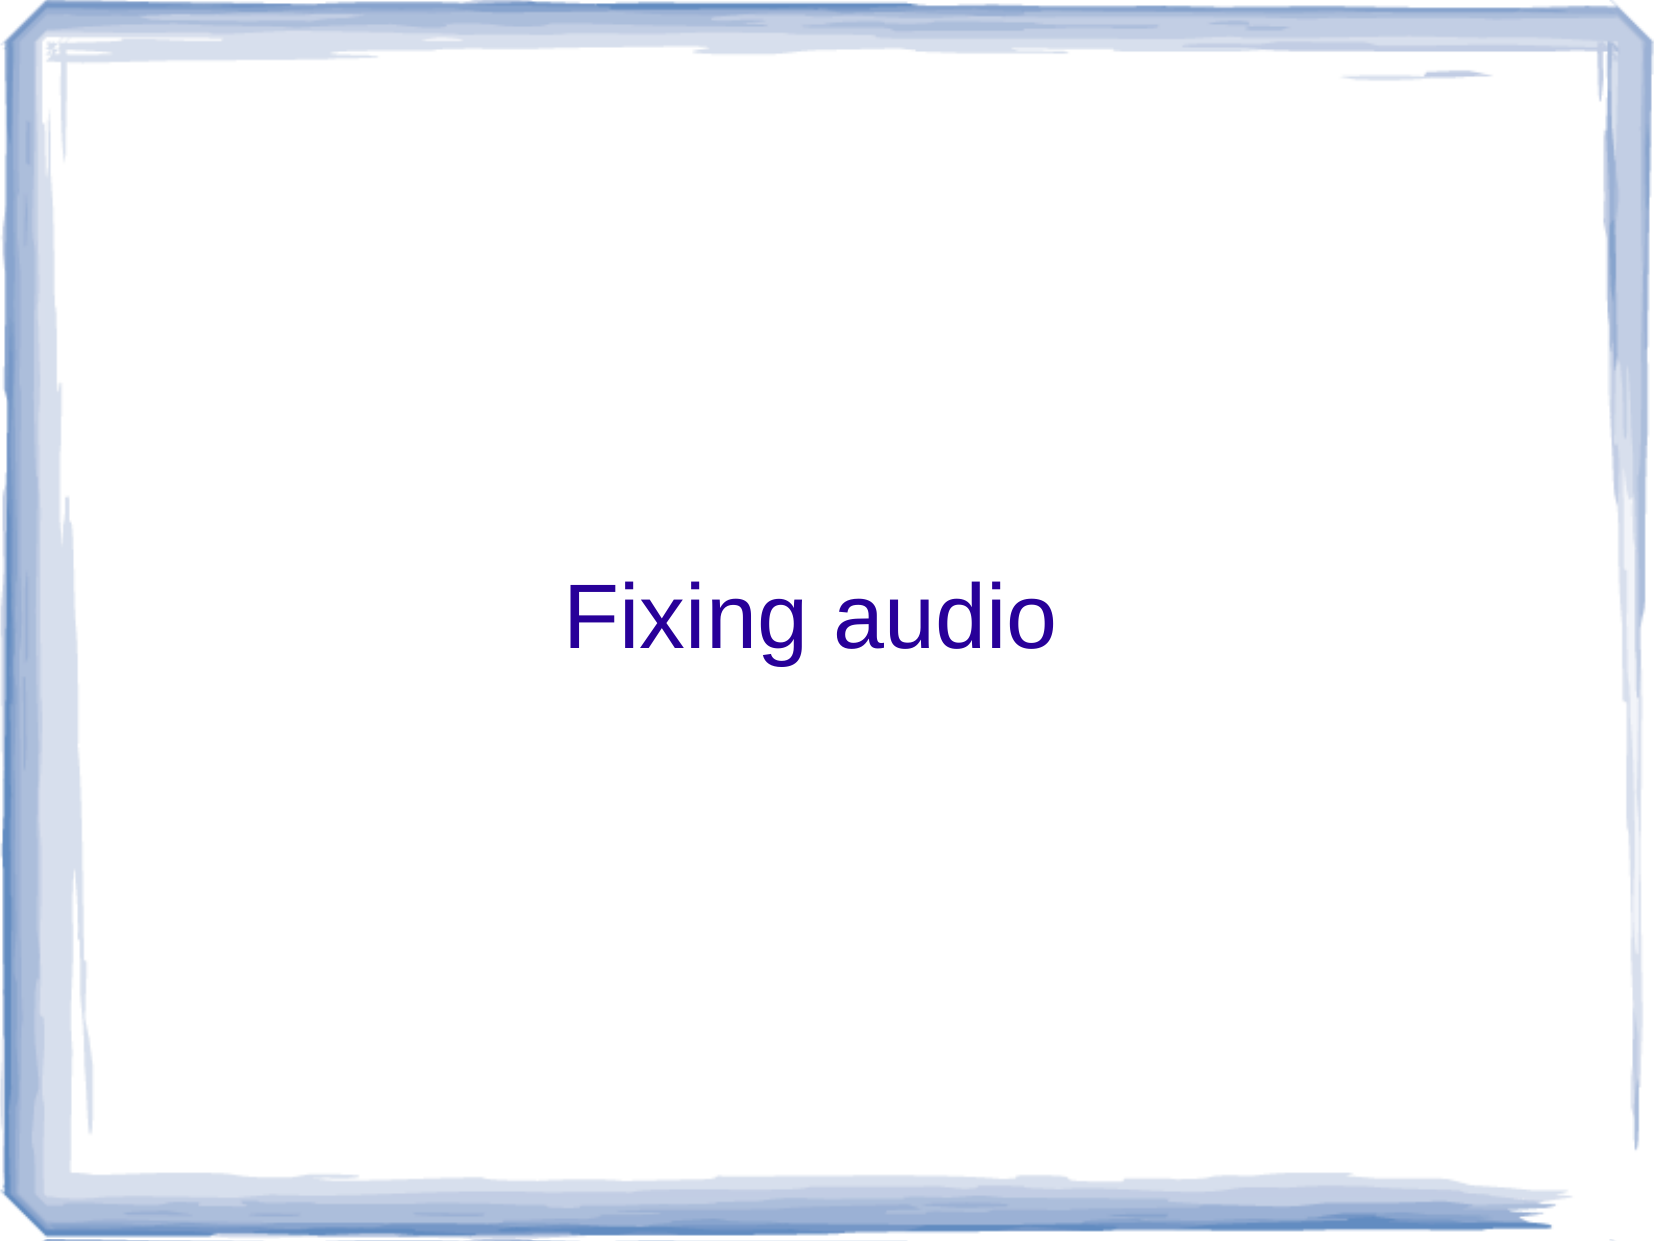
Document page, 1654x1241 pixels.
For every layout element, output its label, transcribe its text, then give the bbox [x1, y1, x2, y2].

title Fixing audio [84, 520, 1538, 713]
picture [0, 0, 1654, 1241]
